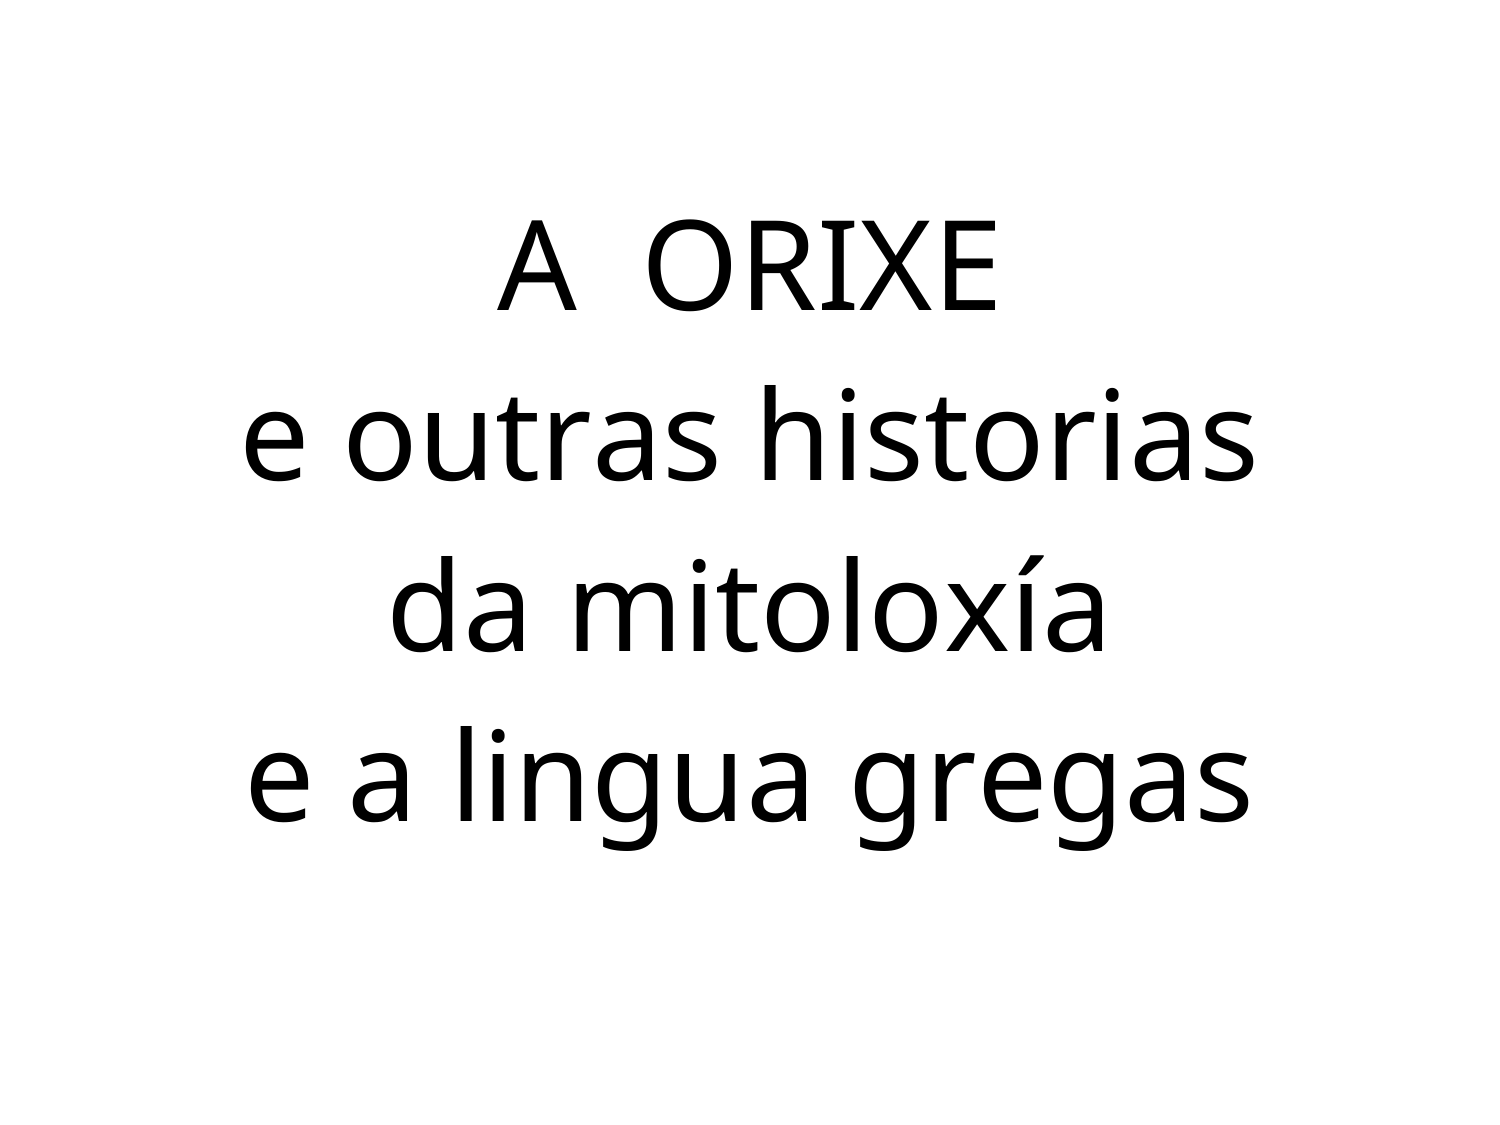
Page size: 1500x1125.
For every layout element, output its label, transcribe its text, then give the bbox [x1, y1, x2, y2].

title A ORIXE e outras historias da mitoloxía e a lingua gregas [112, 236, 1388, 799]
